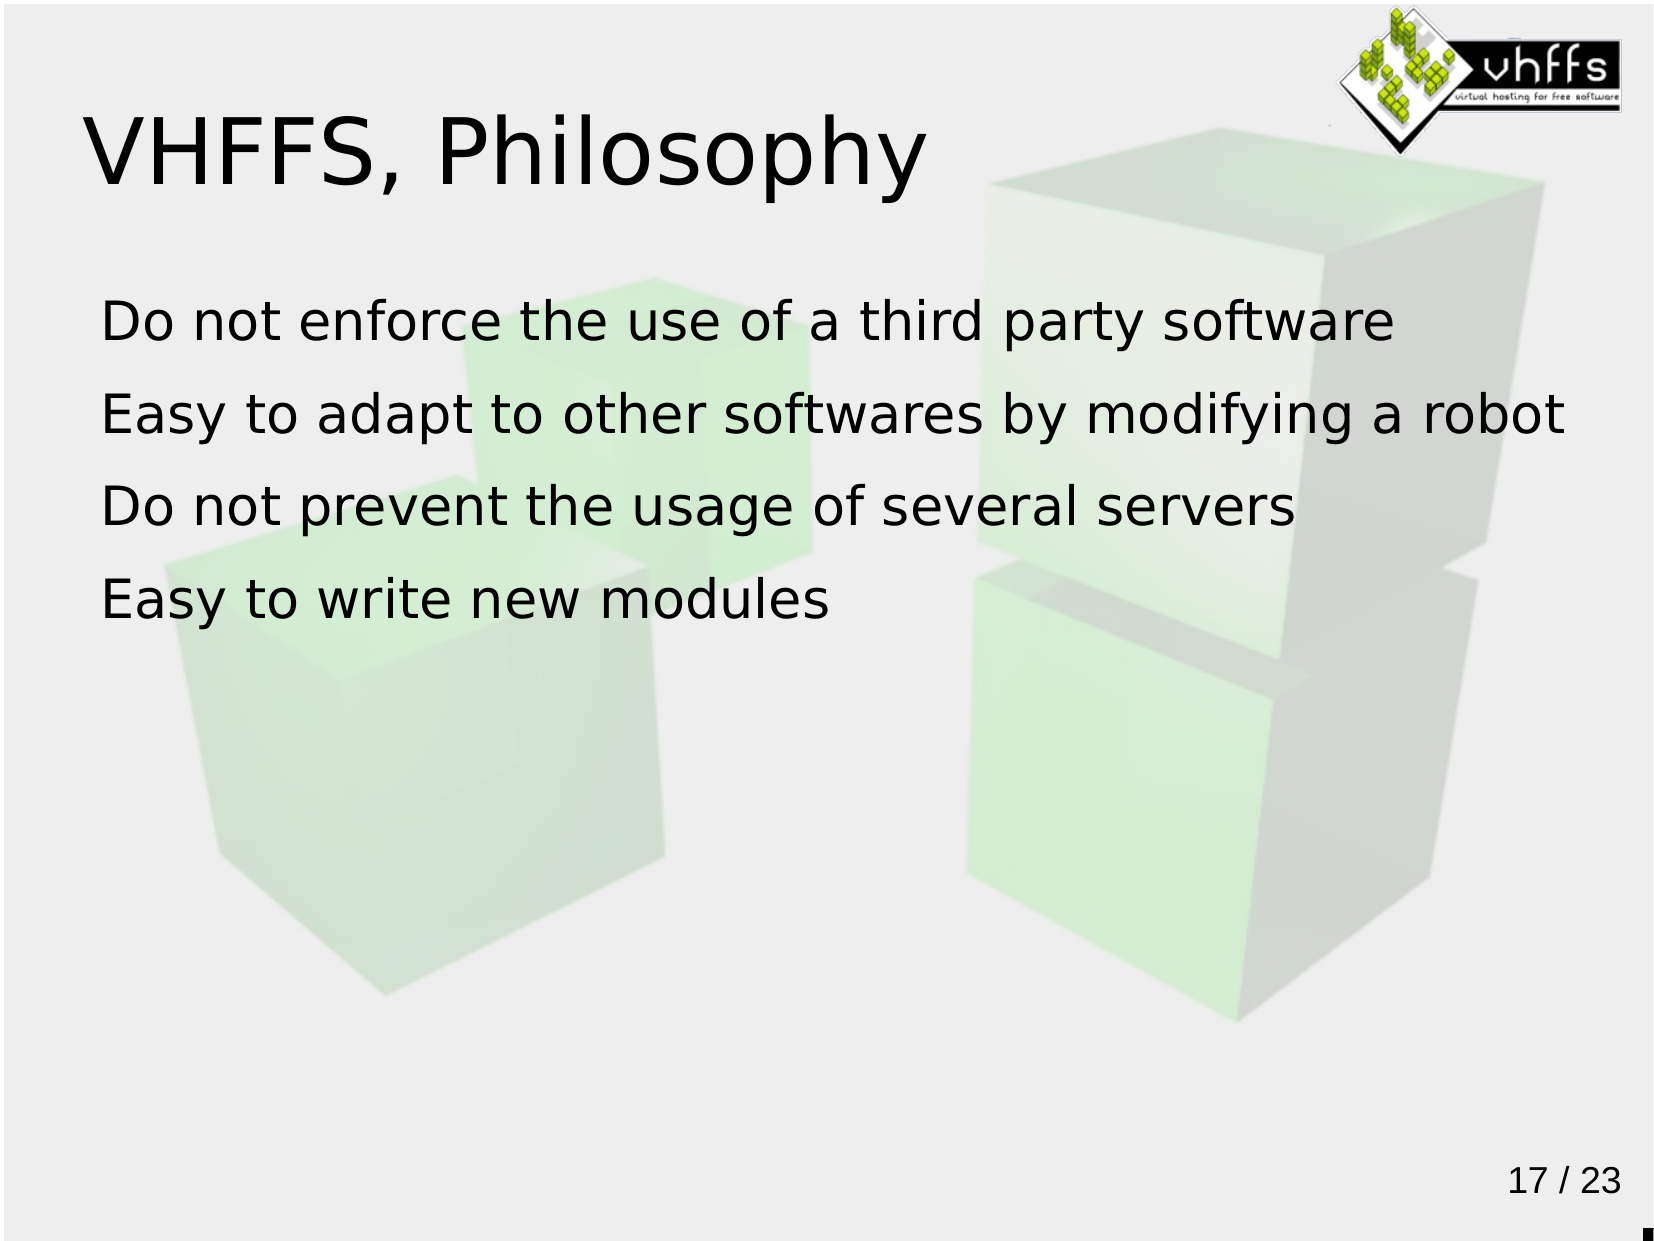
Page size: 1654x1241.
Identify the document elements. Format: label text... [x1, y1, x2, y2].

title VHFFS, Philosophy [82, 49, 1571, 257]
text_box [1643, 1228, 1654, 1241]
text_box <numéro> / 23 [1314, 1151, 1637, 1225]
picture [4, 0, 1654, 1241]
list Do not enforce the use of a third party software Easy to adapt to other softwares by modifying a robot Do not prevent the usage of several servers Easy to write new modules [82, 290, 1571, 1094]
